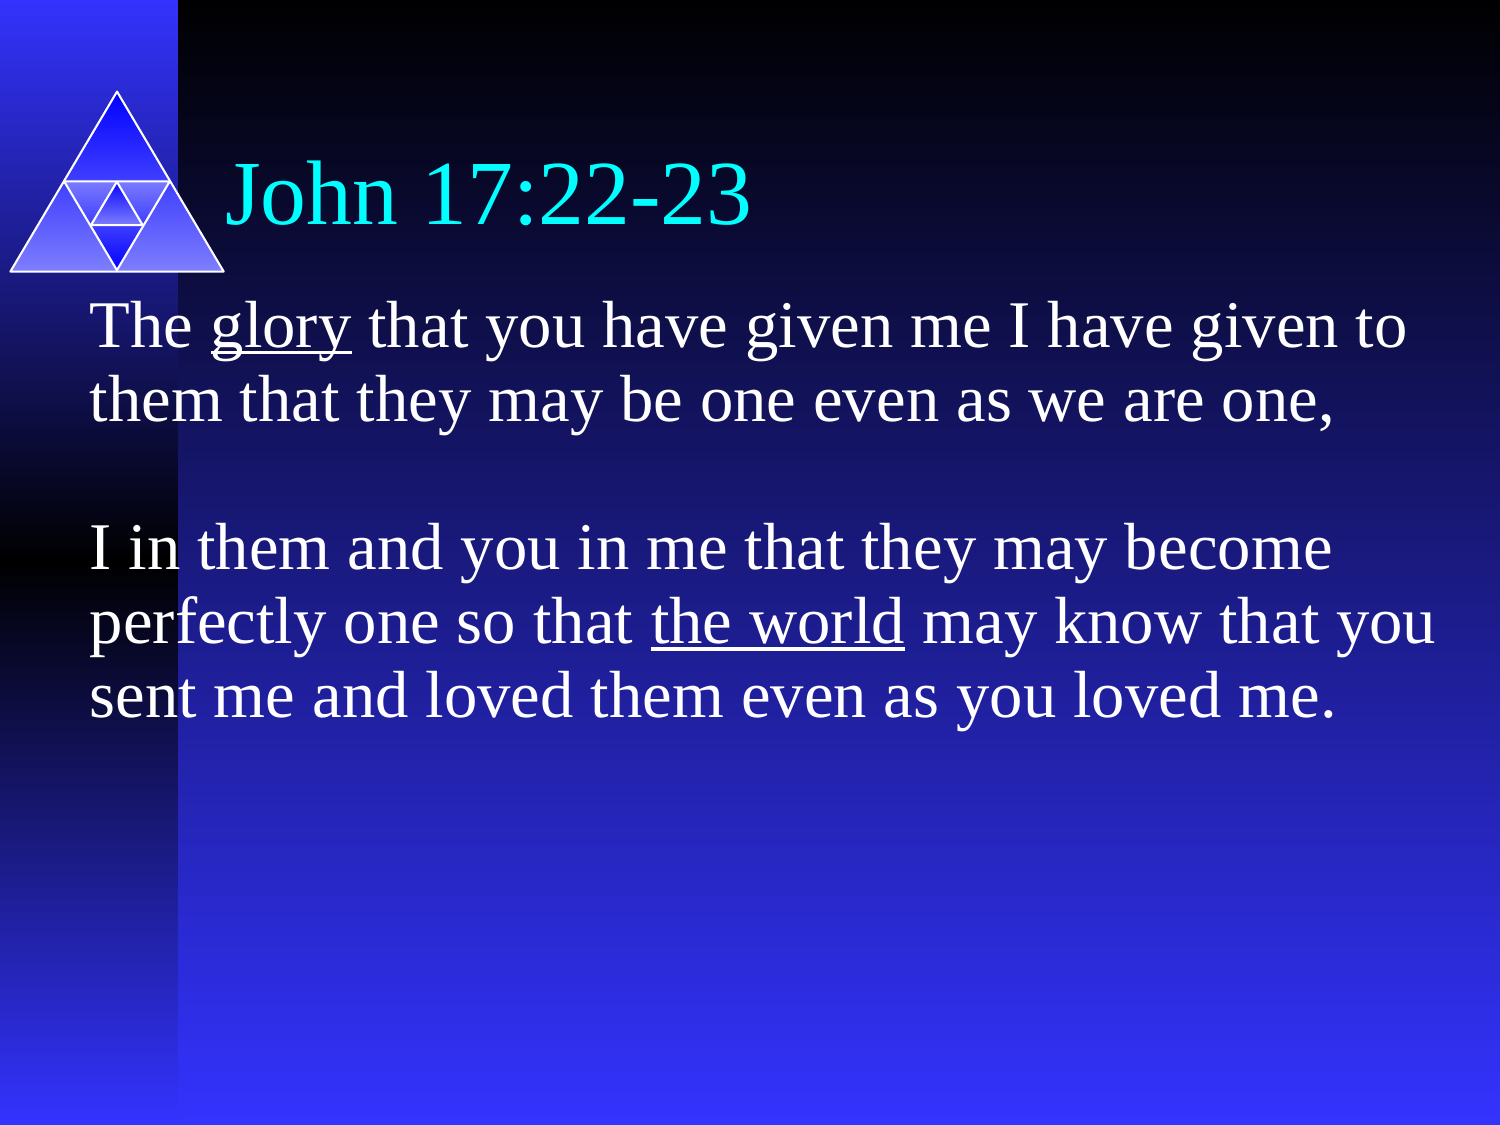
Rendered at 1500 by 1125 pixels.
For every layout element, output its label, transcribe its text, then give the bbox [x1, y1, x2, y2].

text_box The glory that you have given me I have given to them that they may be one even as we are one, I in them and you in me that they may become perfectly one so that the world may know that you sent me and loved them even as you loved me. [75, 280, 1463, 1068]
title John 17:22-23 [225, 99, 1463, 280]
